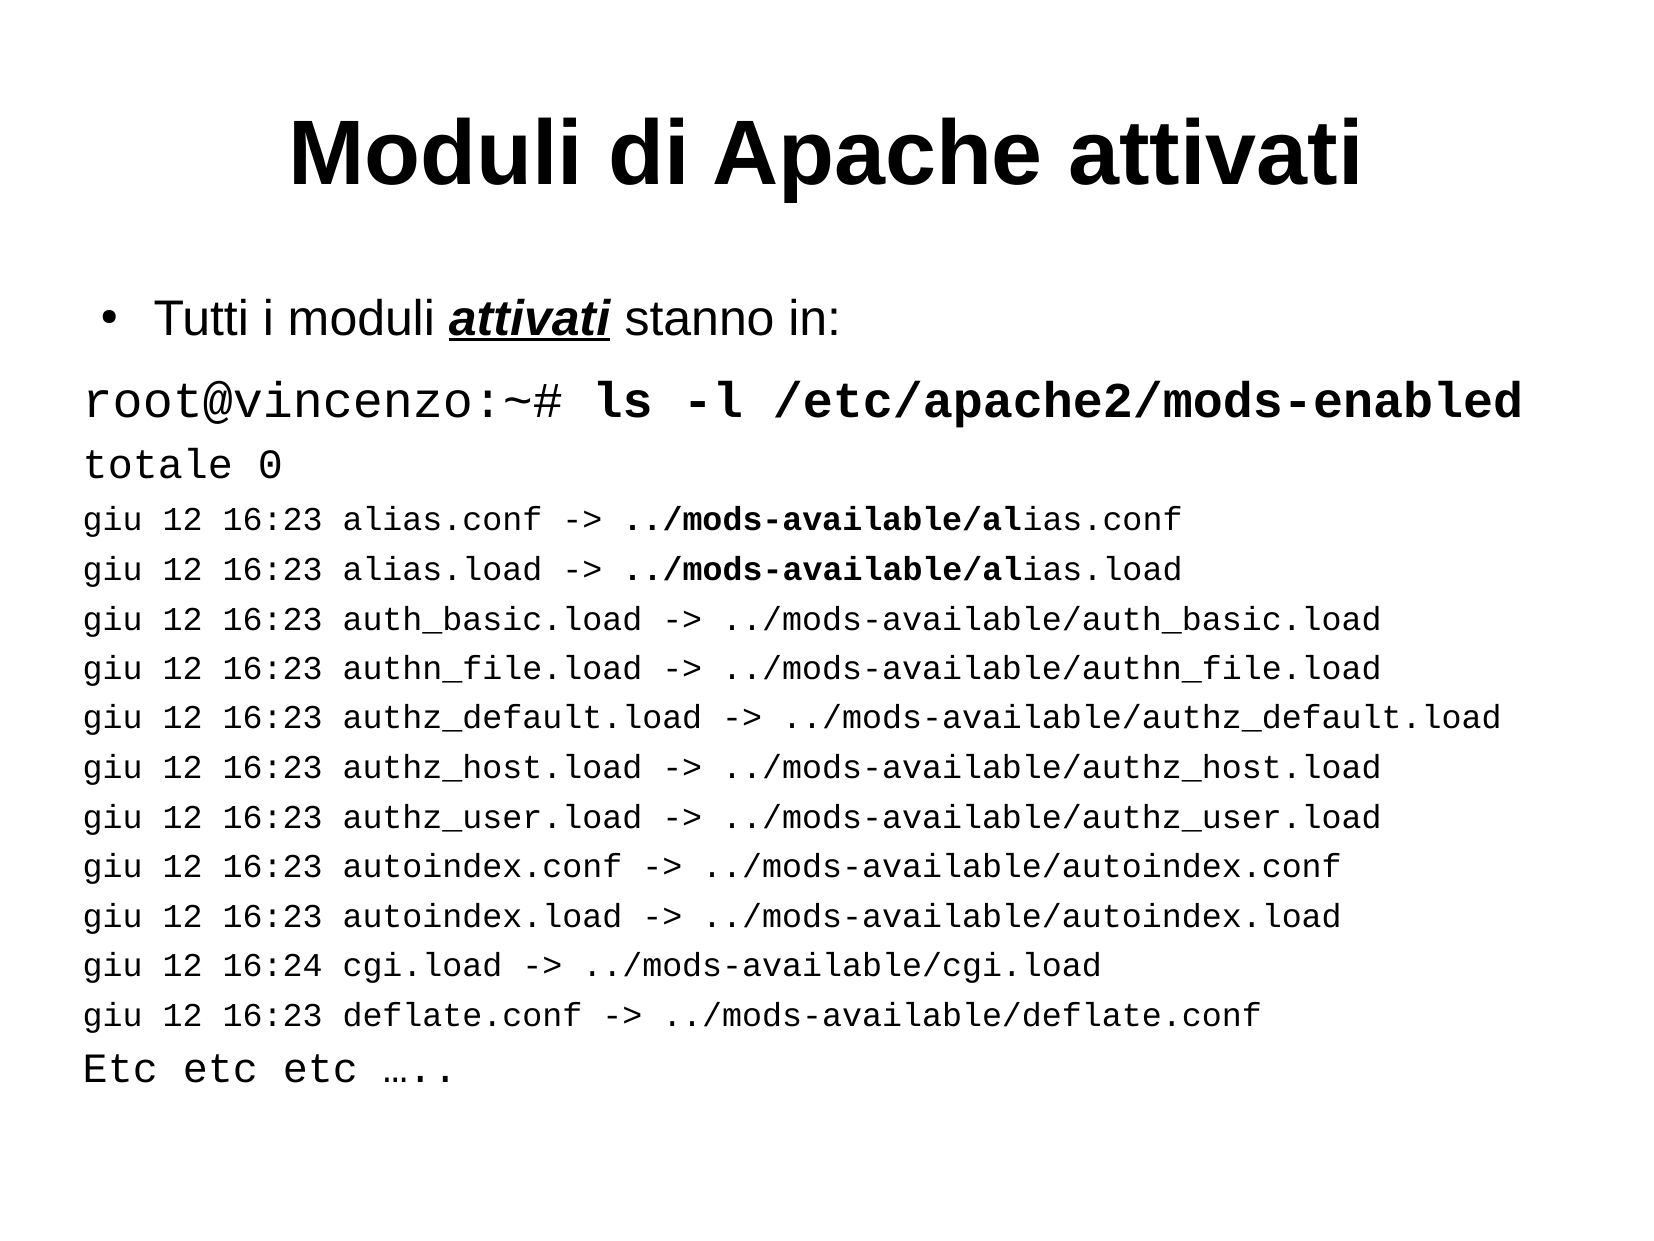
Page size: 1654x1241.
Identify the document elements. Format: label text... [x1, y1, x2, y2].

list Tutti i moduli attivati stanno in: root@vincenzo:~# ls -l /etc/apache2/mods-enabled totale 0 giu 12 16:23 alias.conf -> ../mods-available/alias.conf giu 12 16:23 alias.load -> ../mods-available/alias.load giu 12 16:23 auth_basic.load -> ../mods-available/auth_basic.load giu 12 16:23 authn_file.load -> ../mods-available/authn_file.load giu 12 16:23 authz_default.load -> ../mods-available/authz_default.load giu 12 16:23 authz_host.load -> ../mods-available/authz_host.load giu 12 16:23 authz_user.load -> ../mods-available/authz_user.load giu 12 16:23 autoindex.conf -> ../mods-available/autoindex.conf giu 12 16:23 autoindex.load -> ../mods-available/autoindex.load giu 12 16:24 cgi.load -> ../mods-available/cgi.load giu 12 16:23 deflate.conf -> ../mods-available/deflate.conf Etc etc etc ….. [82, 290, 1639, 1223]
title Moduli di Apache attivati [82, 49, 1571, 257]
